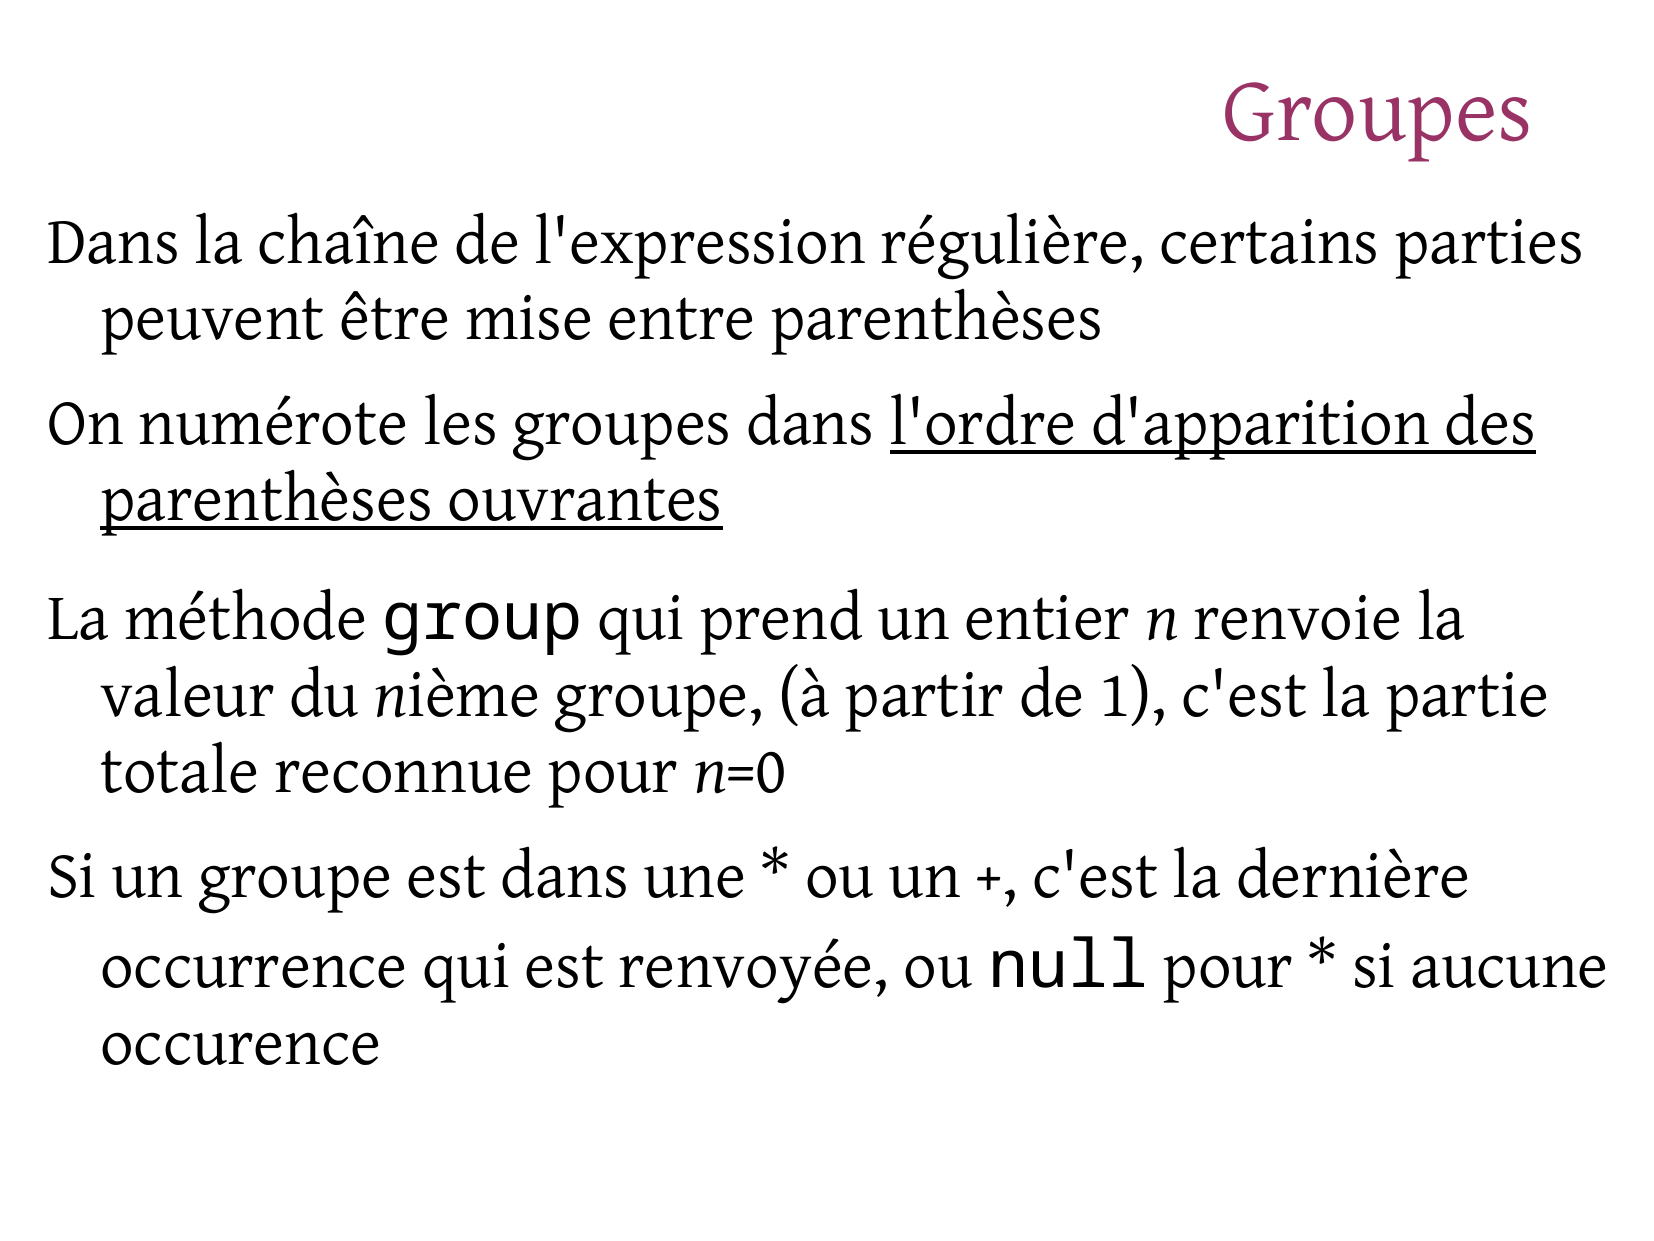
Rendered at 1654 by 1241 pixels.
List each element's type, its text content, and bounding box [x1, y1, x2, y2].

list Dans la chaîne de l'expression régulière, certains parties peuvent être mise entre parenthèses On numérote les groupes dans l'ordre d'apparition des parenthèses ouvrantes La méthode group qui prend un entier n renvoie la valeur du nième groupe, (à partir de 1), c'est la partie totale reconnue pour n=0 Si un groupe est dans une * ou un +, c'est la dernière occurrence qui est renvoyée, ou null pour * si aucune occurence [29, 206, 1625, 1211]
title Groupes [121, 49, 1534, 178]
